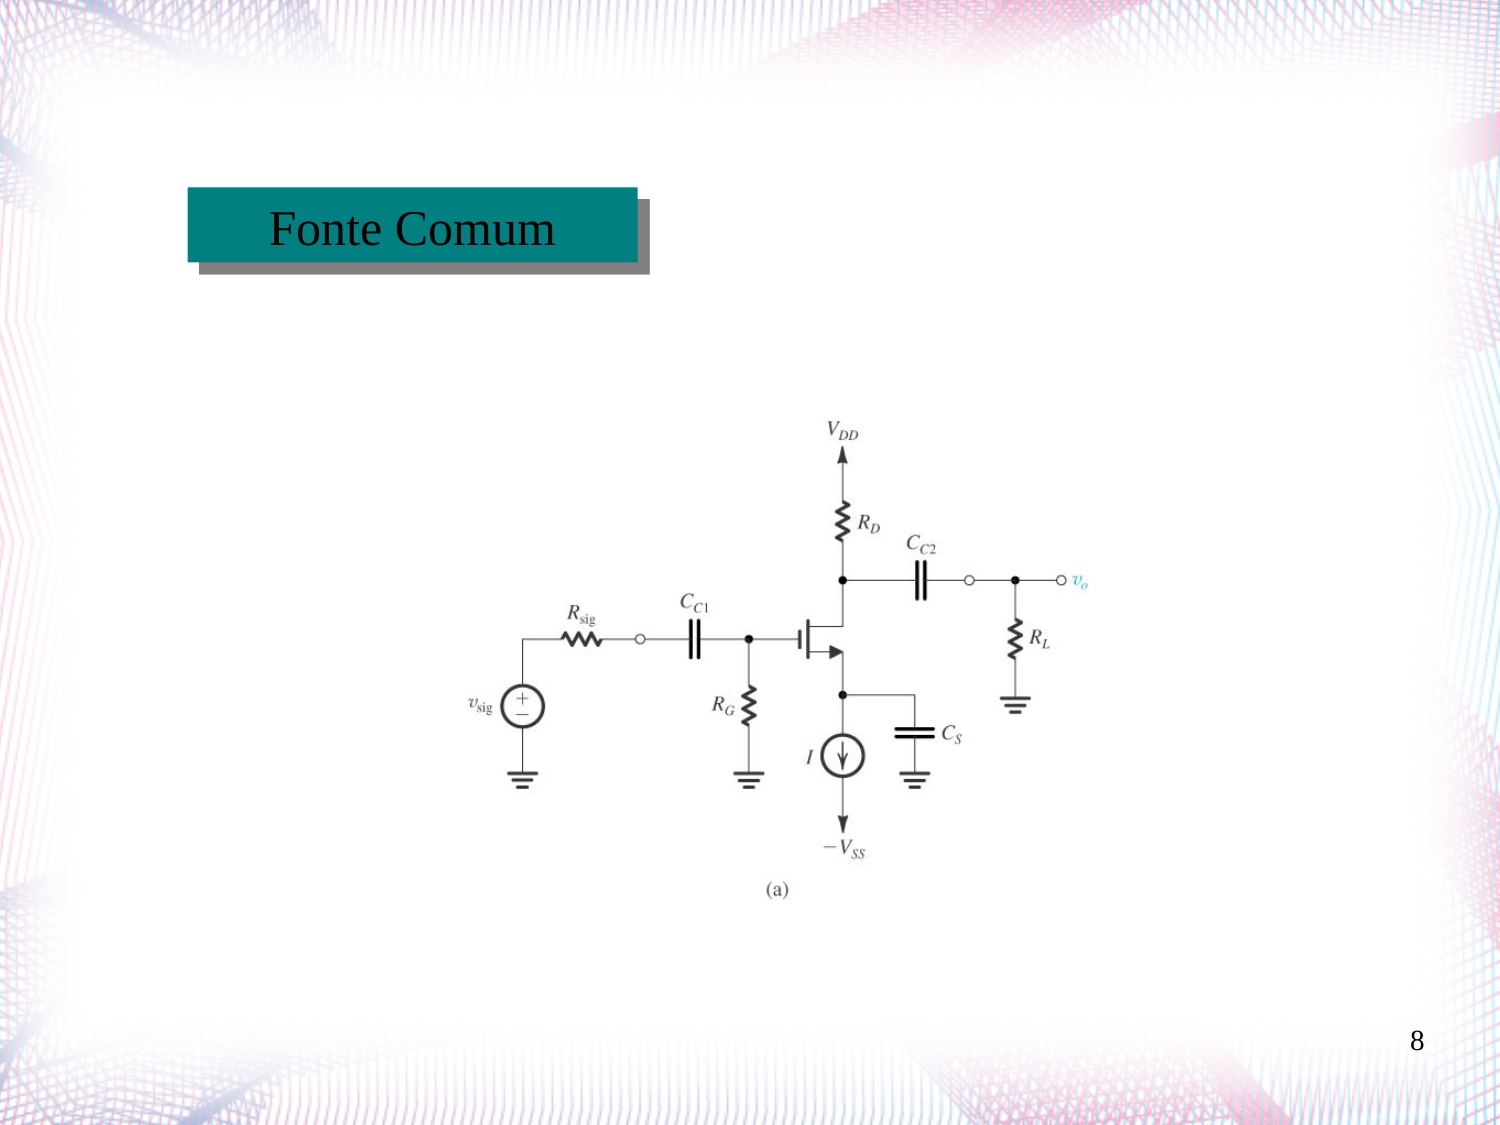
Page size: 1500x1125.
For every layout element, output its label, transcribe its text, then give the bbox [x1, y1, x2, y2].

picture [0, 0, 1500, 1125]
text_box Fonte Comum [187, 187, 638, 263]
